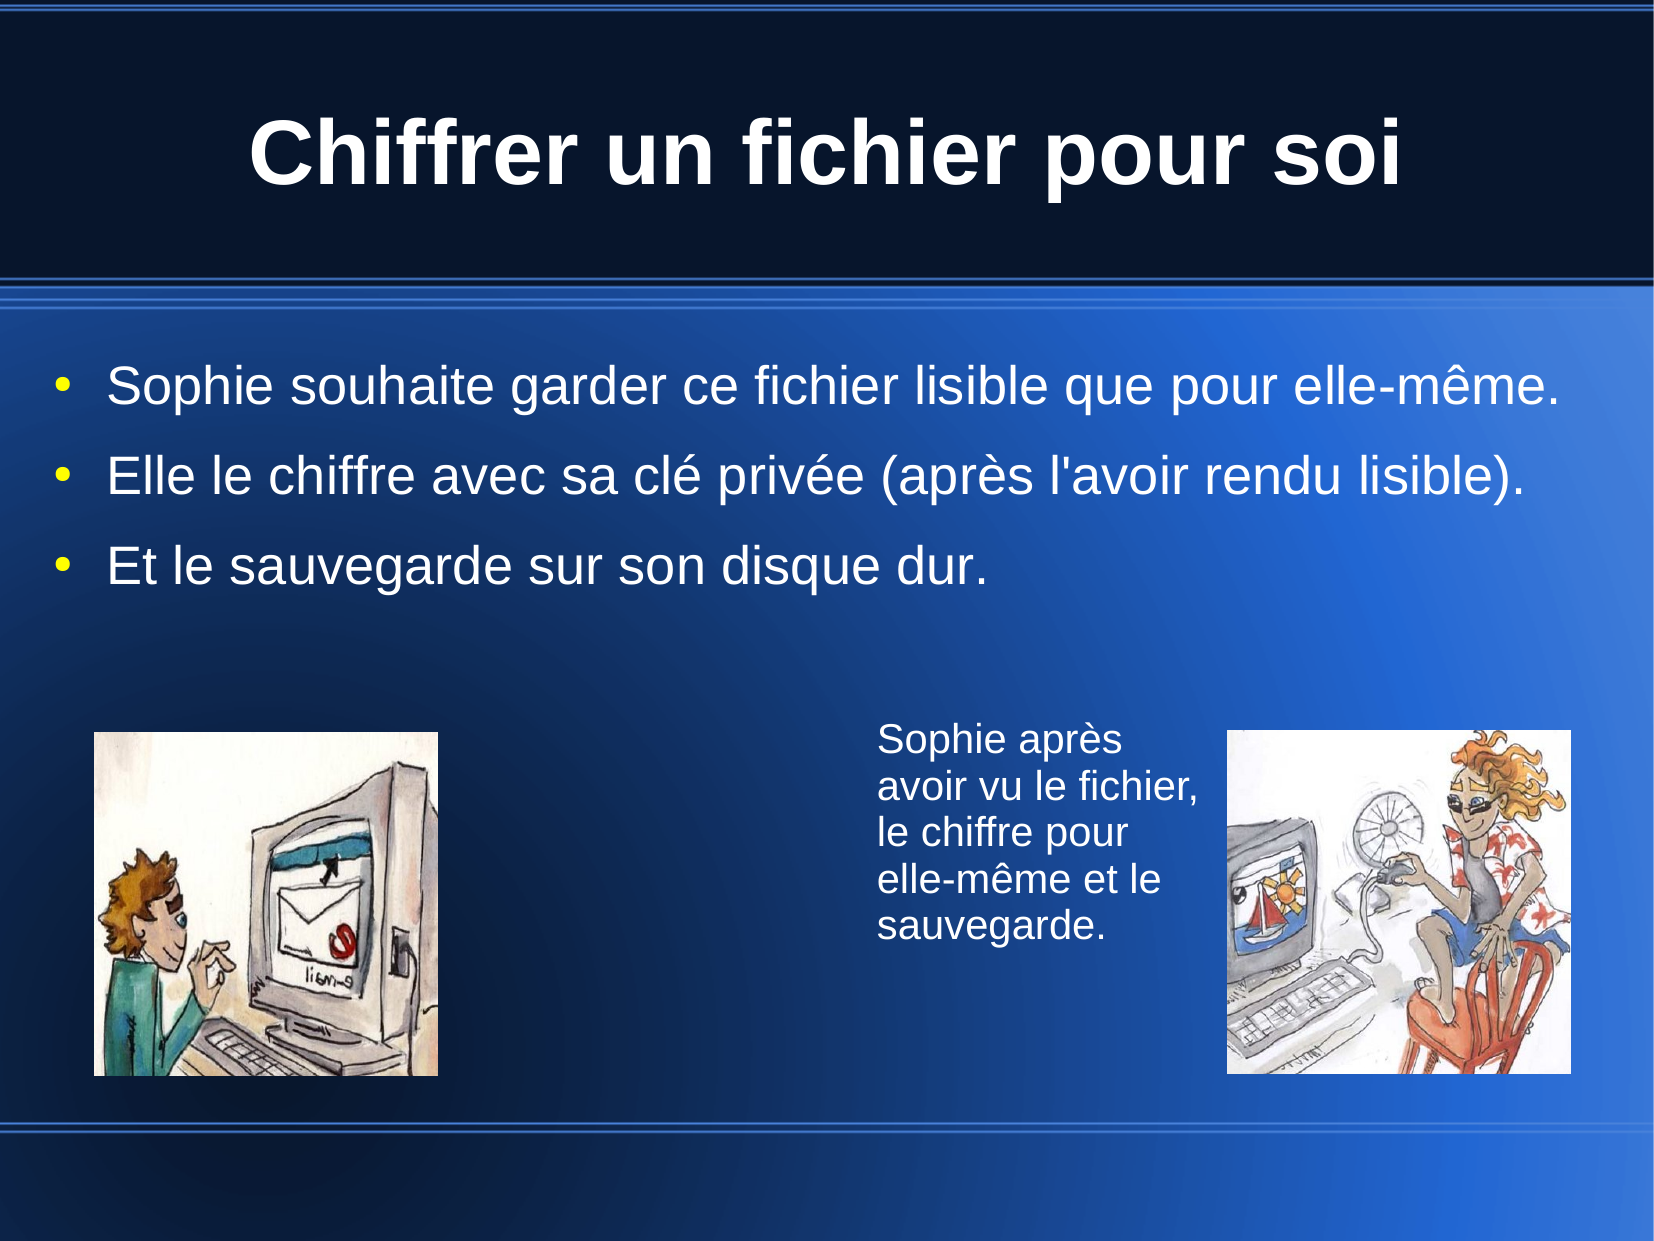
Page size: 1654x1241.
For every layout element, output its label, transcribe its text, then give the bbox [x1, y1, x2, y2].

picture [0, 0, 1654, 1241]
list Sophie souhaite garder ce fichier lisible que pour elle-même. Elle le chiffre avec sa clé privée (après l'avoir rendu lisible). Et le sauvegarde sur son disque dur. [35, 355, 1607, 603]
text_box Sophie après avoir vu le fichier, le chiffre pour elle-même et le sauvegarde. [862, 708, 1217, 1077]
title Chiffrer un fichier pour soi [82, 49, 1571, 257]
